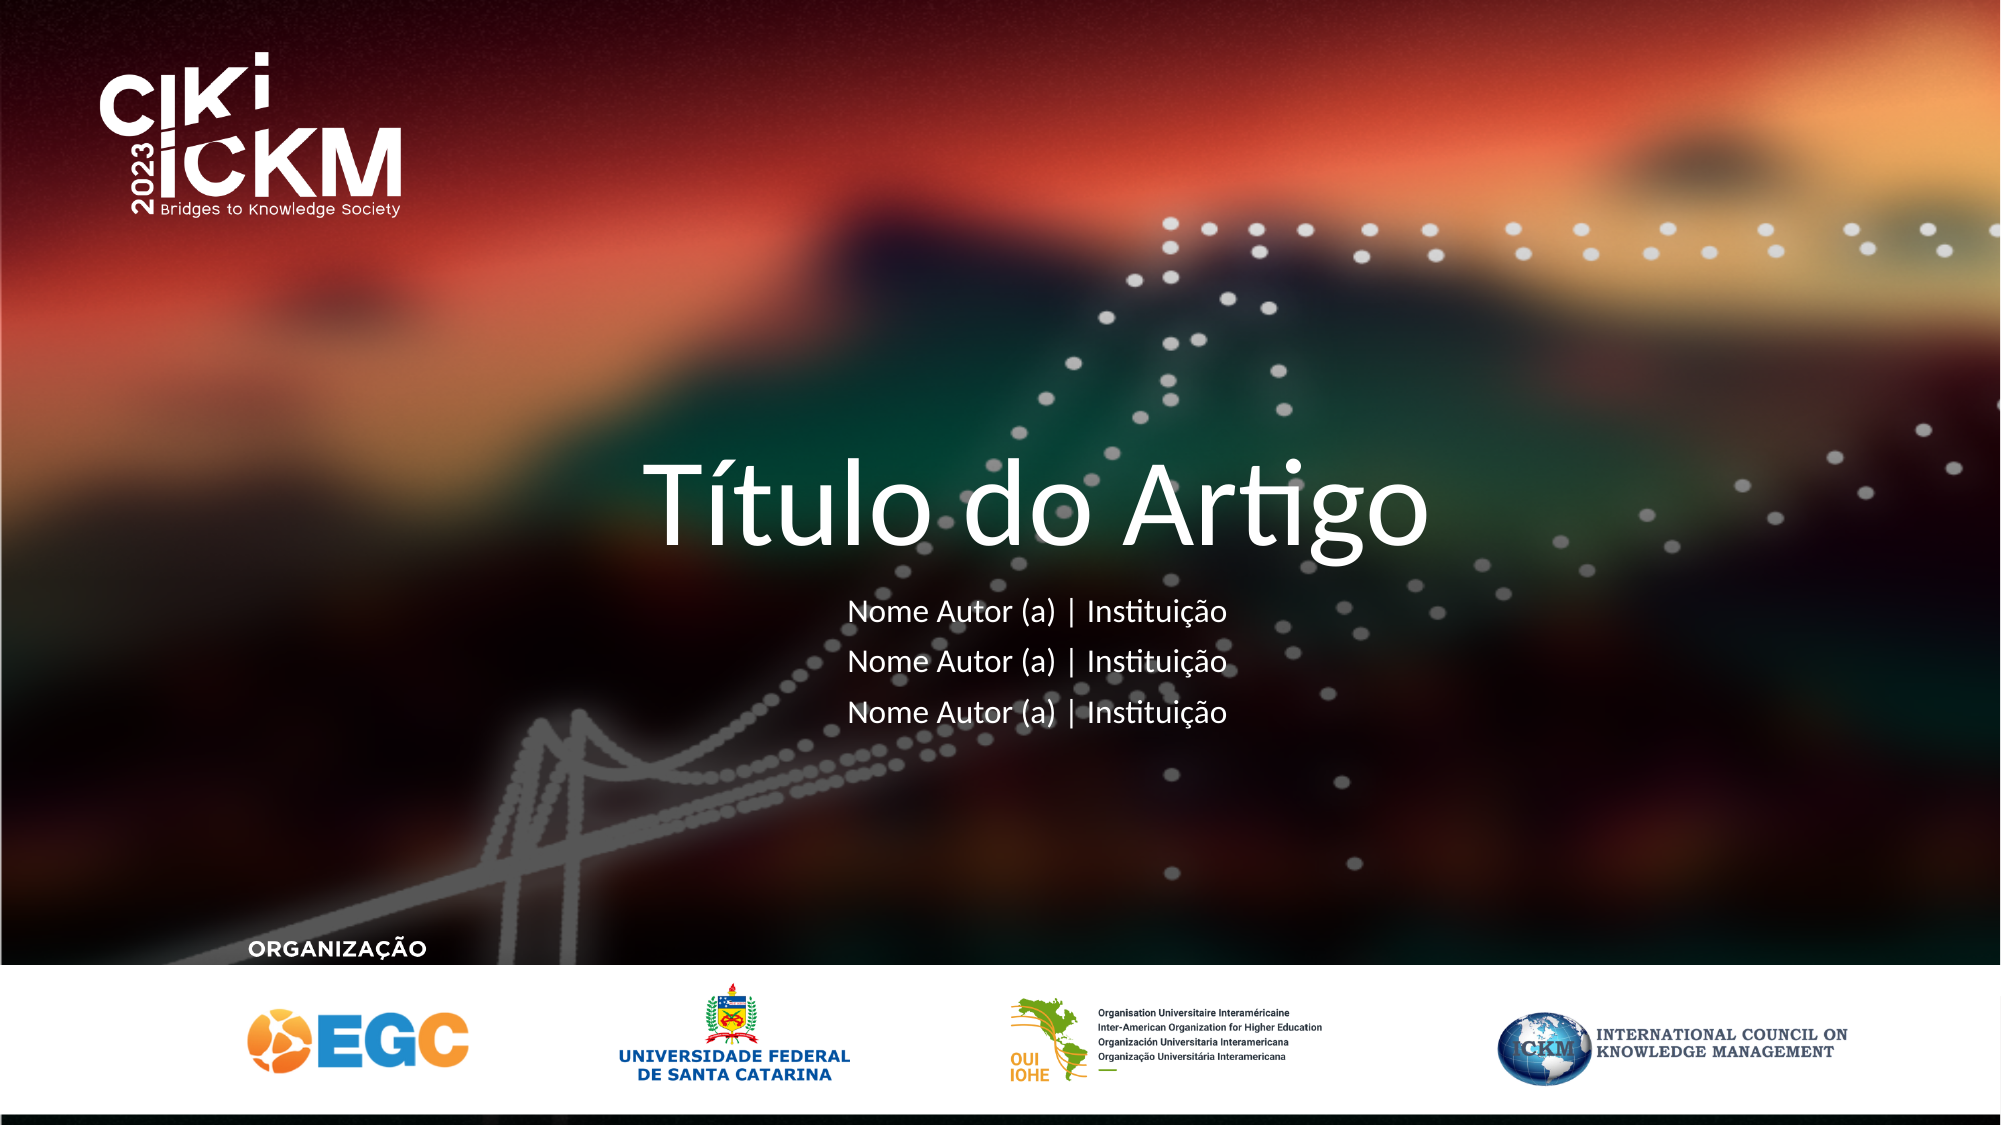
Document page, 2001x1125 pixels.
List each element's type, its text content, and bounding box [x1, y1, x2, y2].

title Título do Artigo [130, 221, 1945, 576]
subtitle Nome Autor (a) | Instituição Nome Autor (a) | Instituição Nome Autor (a) | Instituição [130, 590, 1945, 863]
